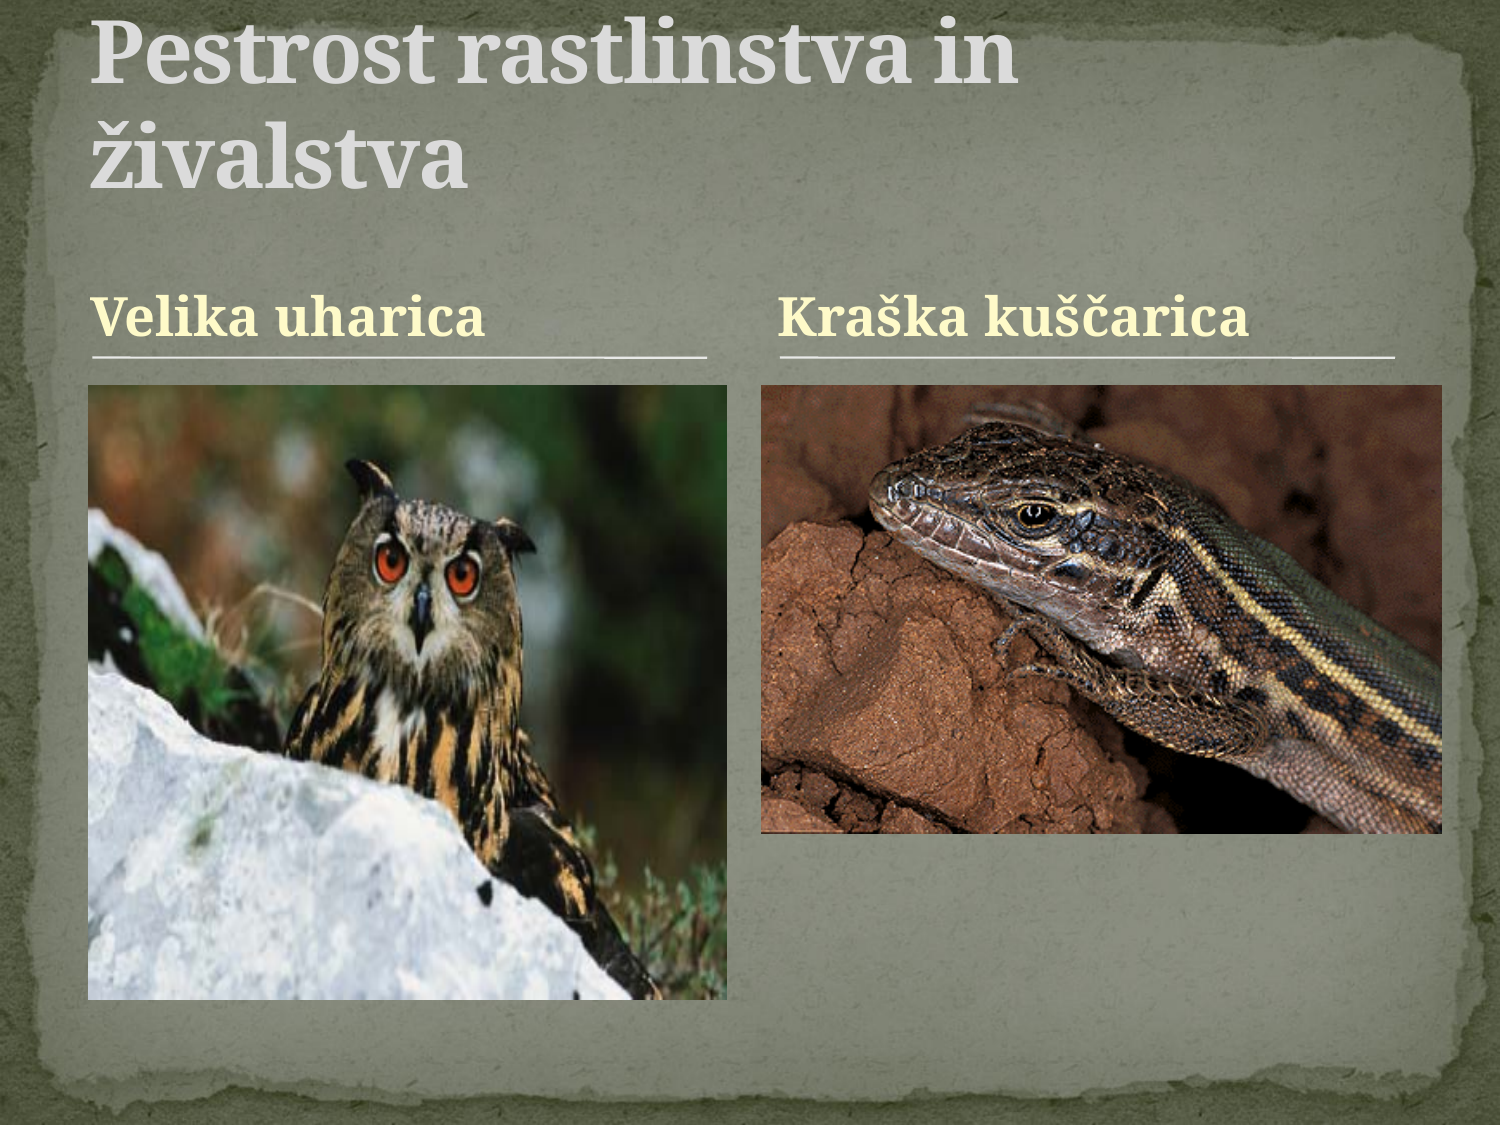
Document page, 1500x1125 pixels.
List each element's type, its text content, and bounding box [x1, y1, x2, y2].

list Kraška kuščarica [762, 229, 1426, 355]
list Velika uharica [75, 229, 738, 355]
title Pestrost rastlinstva in živalstva [75, 25, 1425, 213]
picture [0, 0, 1500, 1125]
